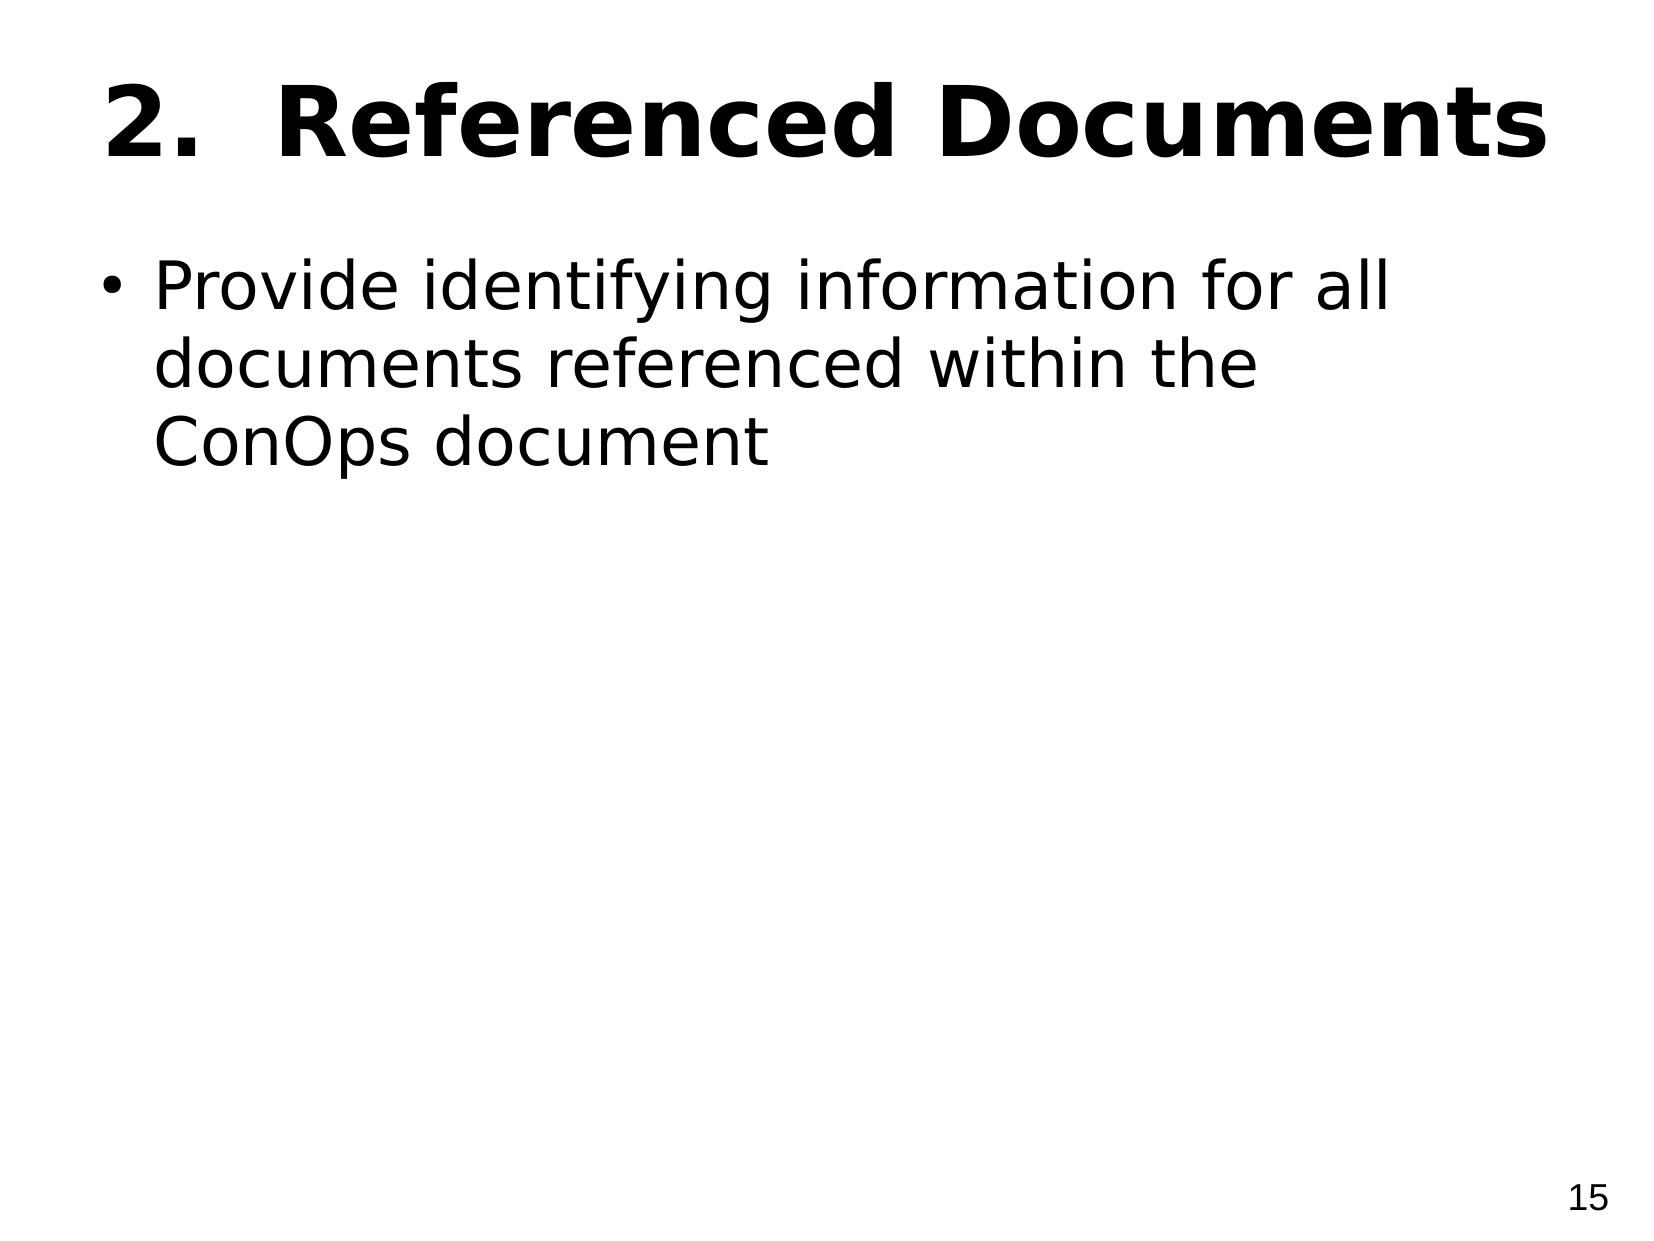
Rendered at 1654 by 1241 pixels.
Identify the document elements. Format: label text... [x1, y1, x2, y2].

title 2. Referenced Documents [82, 49, 1571, 196]
list Provide identifying information for all documents referenced within the ConOps document [82, 248, 1538, 1186]
